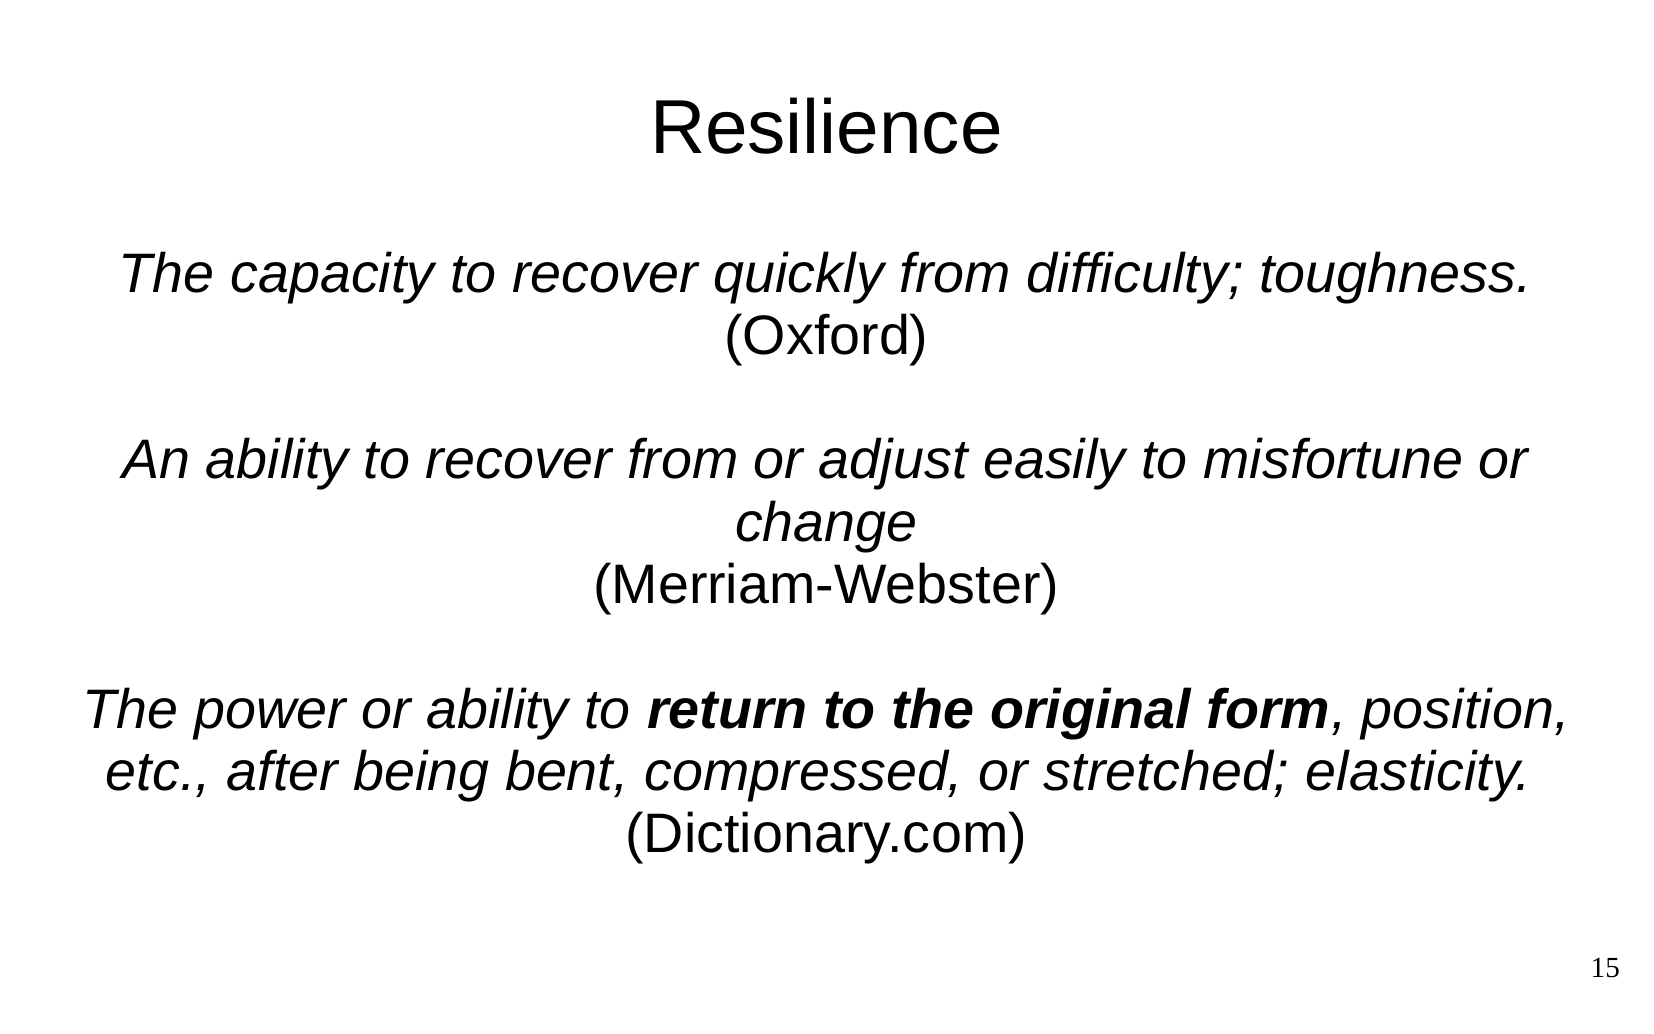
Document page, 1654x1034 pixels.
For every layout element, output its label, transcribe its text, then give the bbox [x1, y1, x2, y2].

subtitle The capacity to recover quickly from difficulty; toughness. (Oxford) An ability to recover from or adjust easily to misfortune or change (Merriam-Webster) The power or ability to return to the original form, position, etc., after being bent, compressed, or stretched; elasticity. (Dictionary.com) [82, 241, 1571, 927]
title Resilience [82, 41, 1571, 214]
text_box <number> [1560, 951, 1621, 1023]
